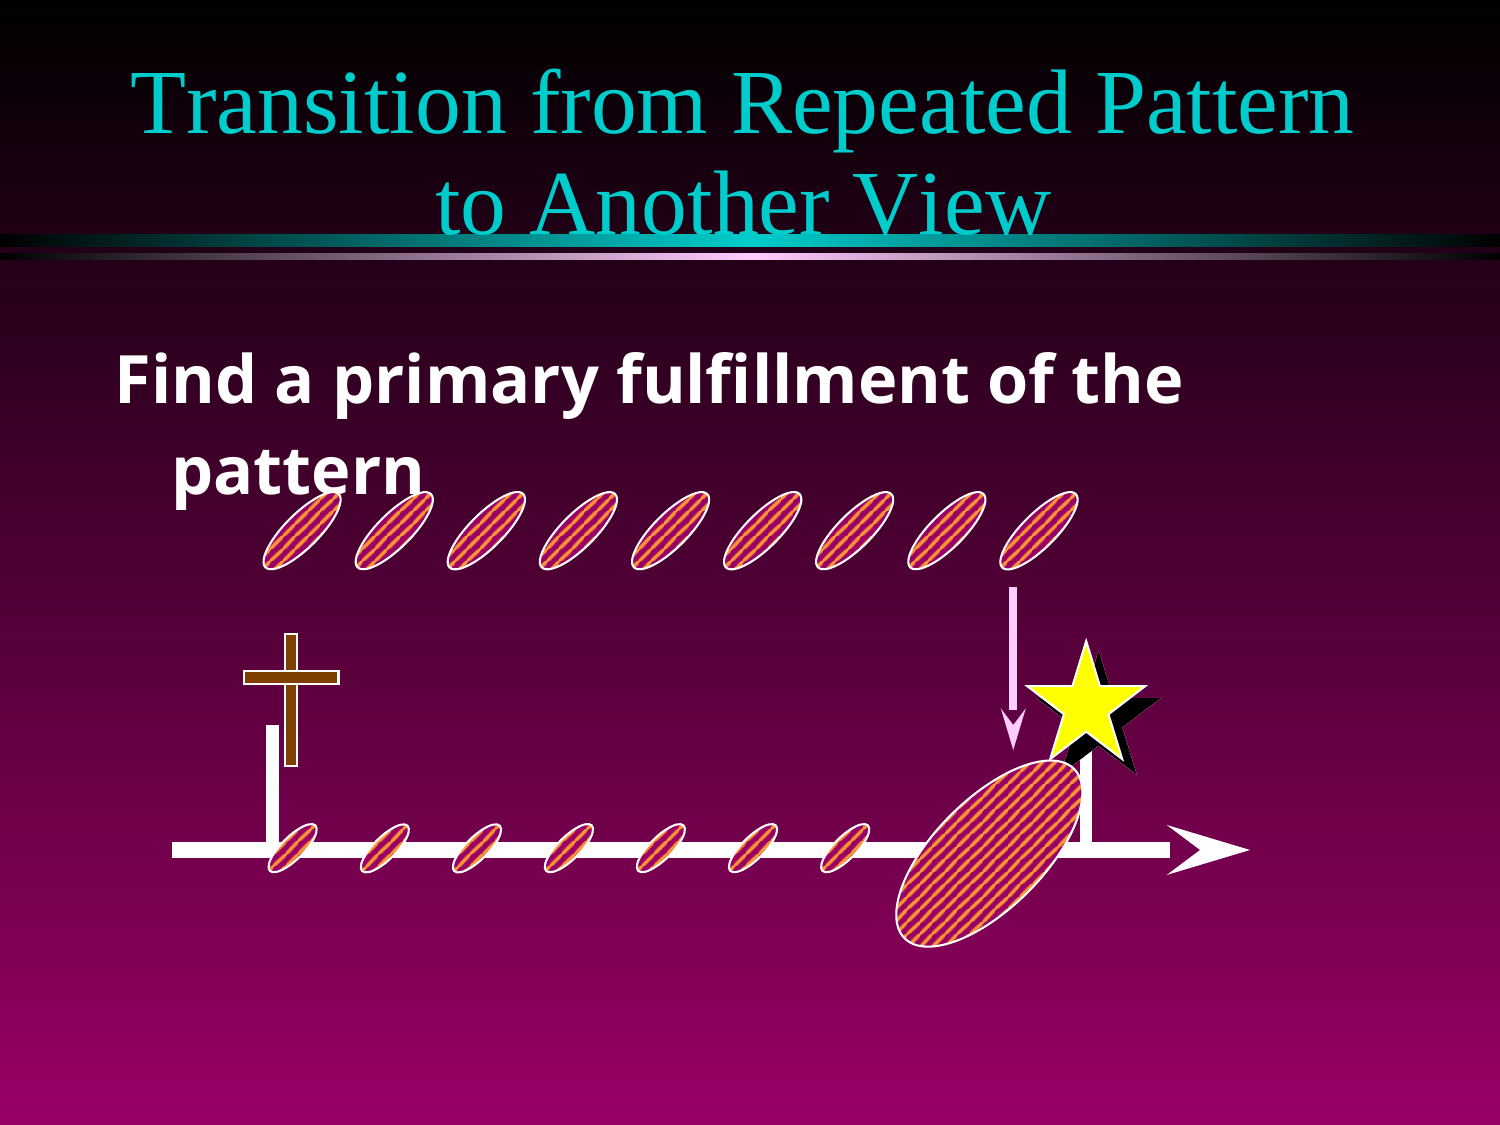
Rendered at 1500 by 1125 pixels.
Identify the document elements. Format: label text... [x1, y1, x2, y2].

text_box [268, 824, 317, 873]
list Find a primary fulfillment of the pattern [99, 324, 1388, 513]
text_box [632, 492, 710, 570]
text_box [452, 824, 502, 873]
text_box [360, 824, 409, 873]
text_box [539, 492, 617, 570]
text_box [544, 824, 593, 873]
text_box [1000, 492, 1078, 570]
text_box [724, 492, 802, 570]
text_box [263, 492, 341, 570]
text_box [816, 492, 894, 570]
text_box [243, 633, 339, 767]
text_box [821, 824, 870, 873]
text_box [355, 492, 433, 570]
text_box [636, 824, 685, 873]
text_box [896, 641, 1146, 947]
text_box [447, 492, 525, 570]
text_box [728, 824, 778, 873]
title Transition from Repeated Pattern to Another View [99, 27, 1388, 263]
text_box [908, 492, 986, 570]
